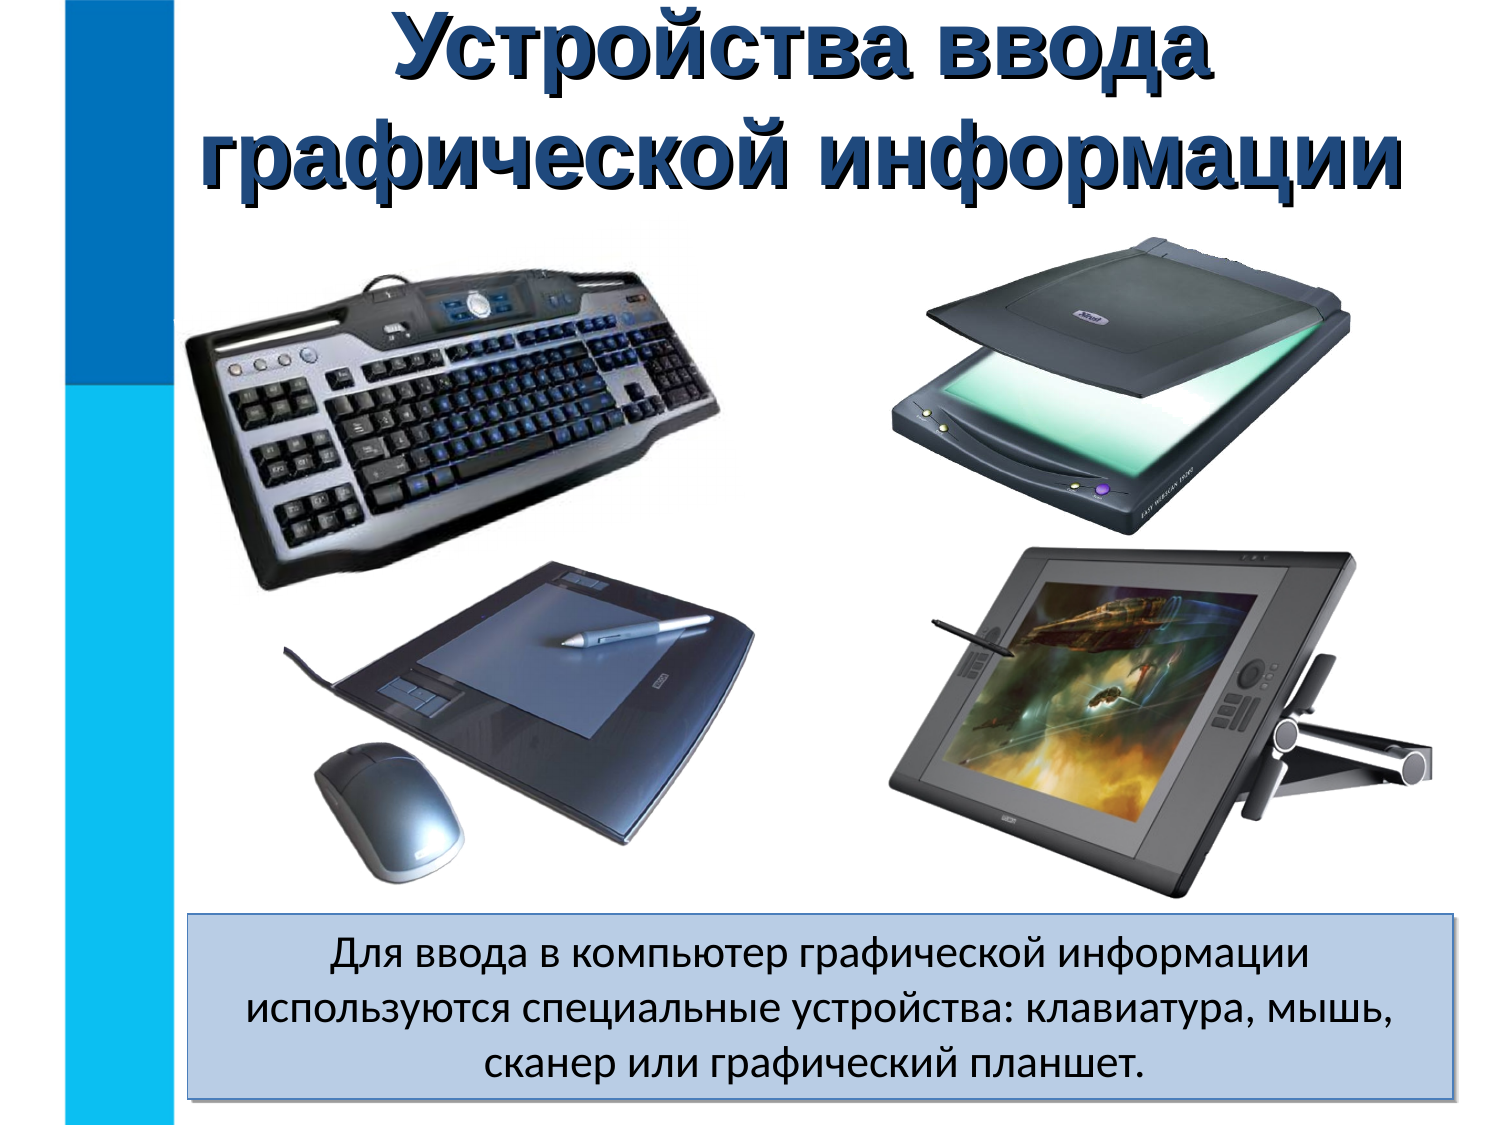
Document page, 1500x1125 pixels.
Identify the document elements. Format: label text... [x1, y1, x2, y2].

title Устройства ввода графической информации [126, 0, 1477, 188]
picture [0, 0, 1500, 1125]
list Для ввода в компьютер графической информации используются специальные устройства: клавиатура, мышь, сканер или графический планшет. [187, 913, 1454, 1100]
